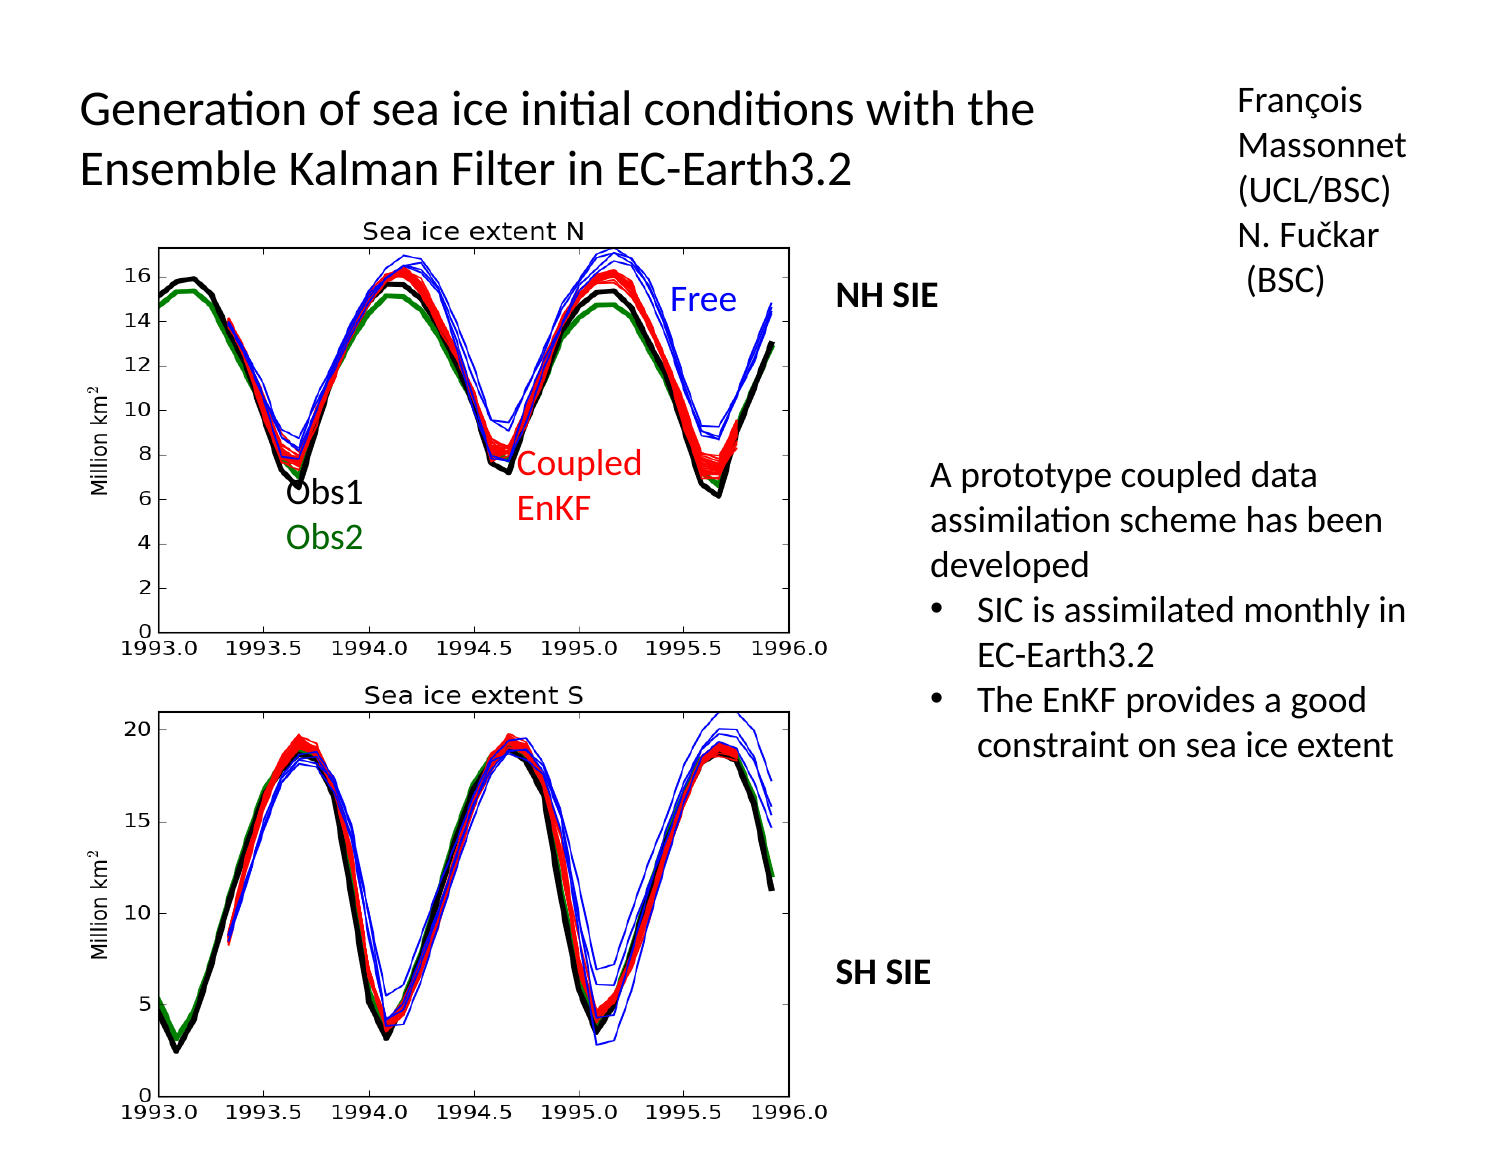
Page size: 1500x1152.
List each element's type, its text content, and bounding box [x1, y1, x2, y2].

text_box SH SIE [820, 939, 1128, 1000]
text_box NH SIE [820, 262, 1128, 323]
text_box Free [655, 266, 792, 327]
picture [76, 673, 841, 1134]
text_box Coupled EnKF [501, 430, 668, 536]
text_box François Massonnet (UCL/BSC) N. Fučkar (BSC) [1222, 67, 1483, 308]
text_box Generation of sea ice initial conditions with the Ensemble Kalman Filter in EC-Earth3.2 [64, 67, 1093, 203]
text_box Obs1 Obs2 [271, 459, 408, 565]
picture [76, 209, 841, 670]
text_box A prototype coupled data assimilation scheme has been developed SIC is assimilated monthly in EC-Earth3.2 The EnKF provides a good constraint on sea ice extent [915, 442, 1471, 818]
